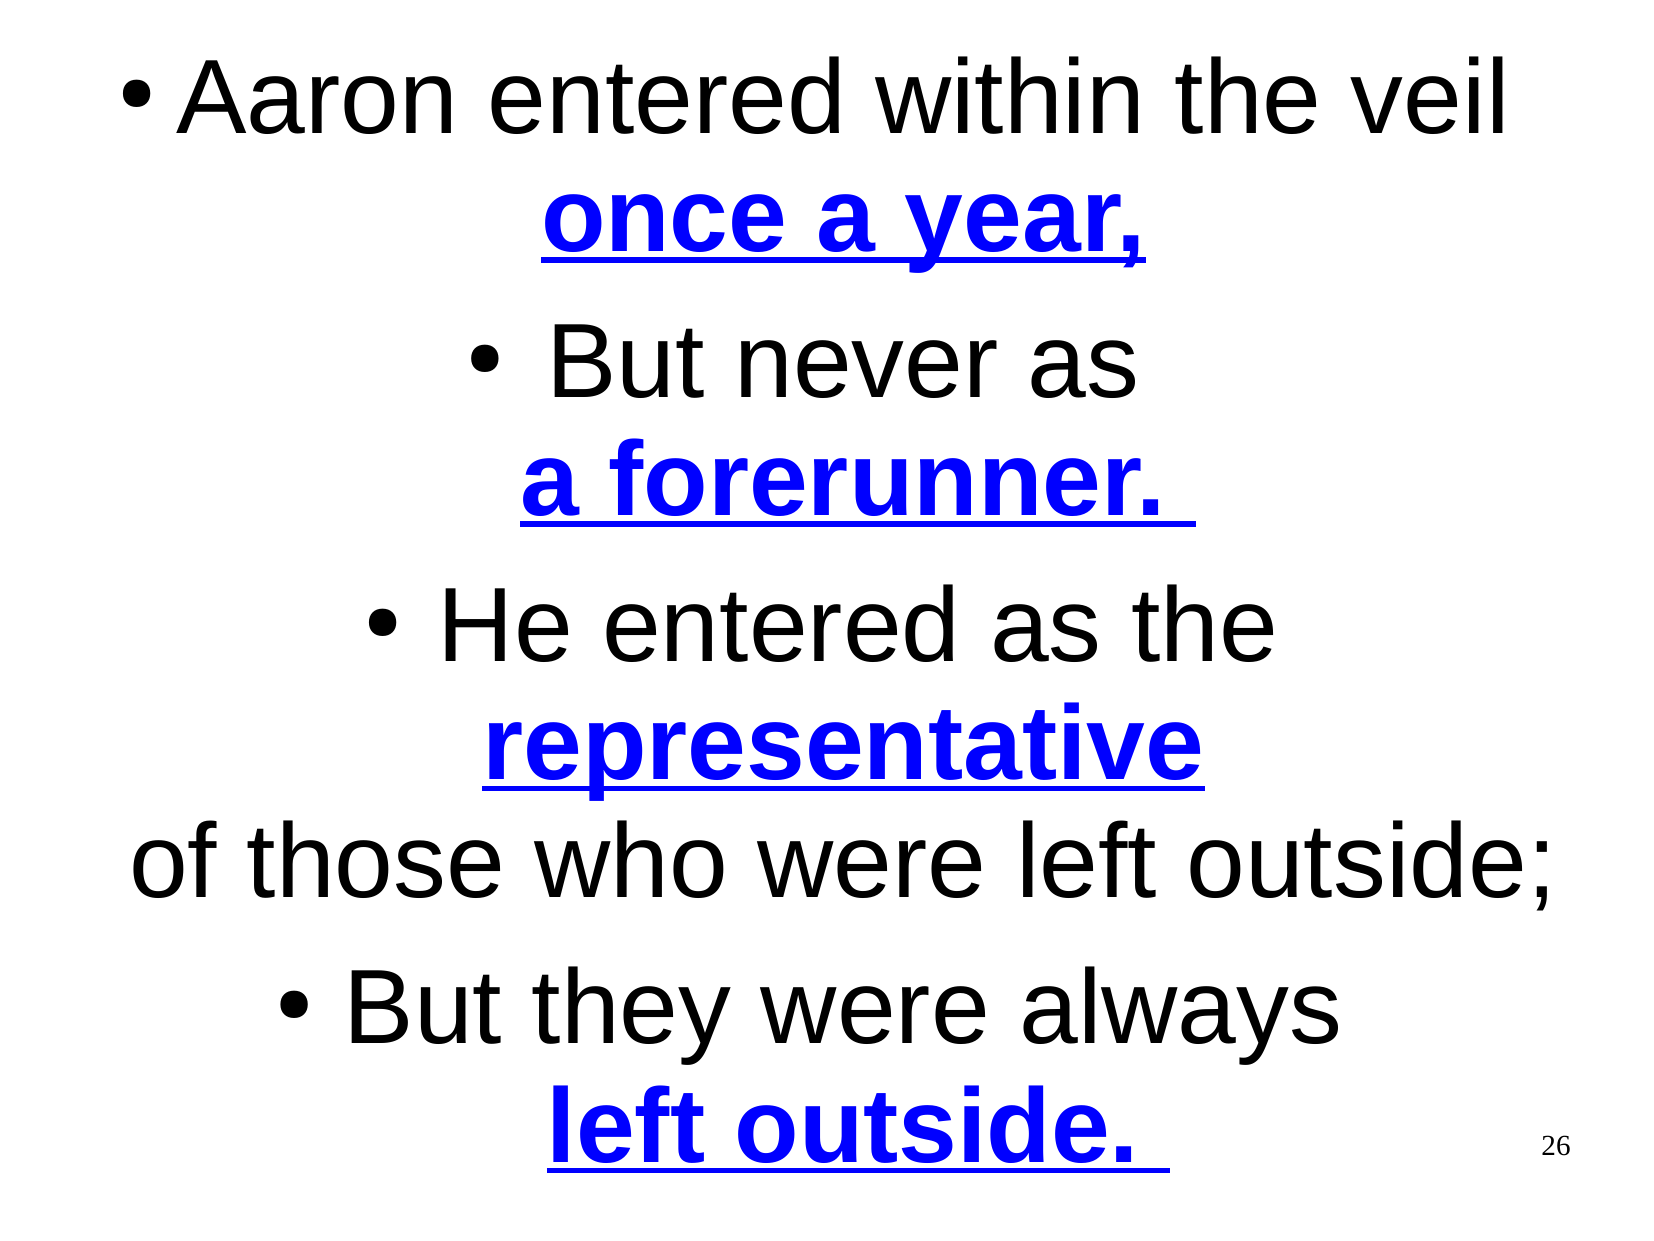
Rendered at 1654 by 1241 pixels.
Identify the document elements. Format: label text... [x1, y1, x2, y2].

list Aaron entered within the veil once a year, But never as a forerunner. He entered as the representative of those who were left outside; But they were always left outside. [37, 37, 1613, 1201]
